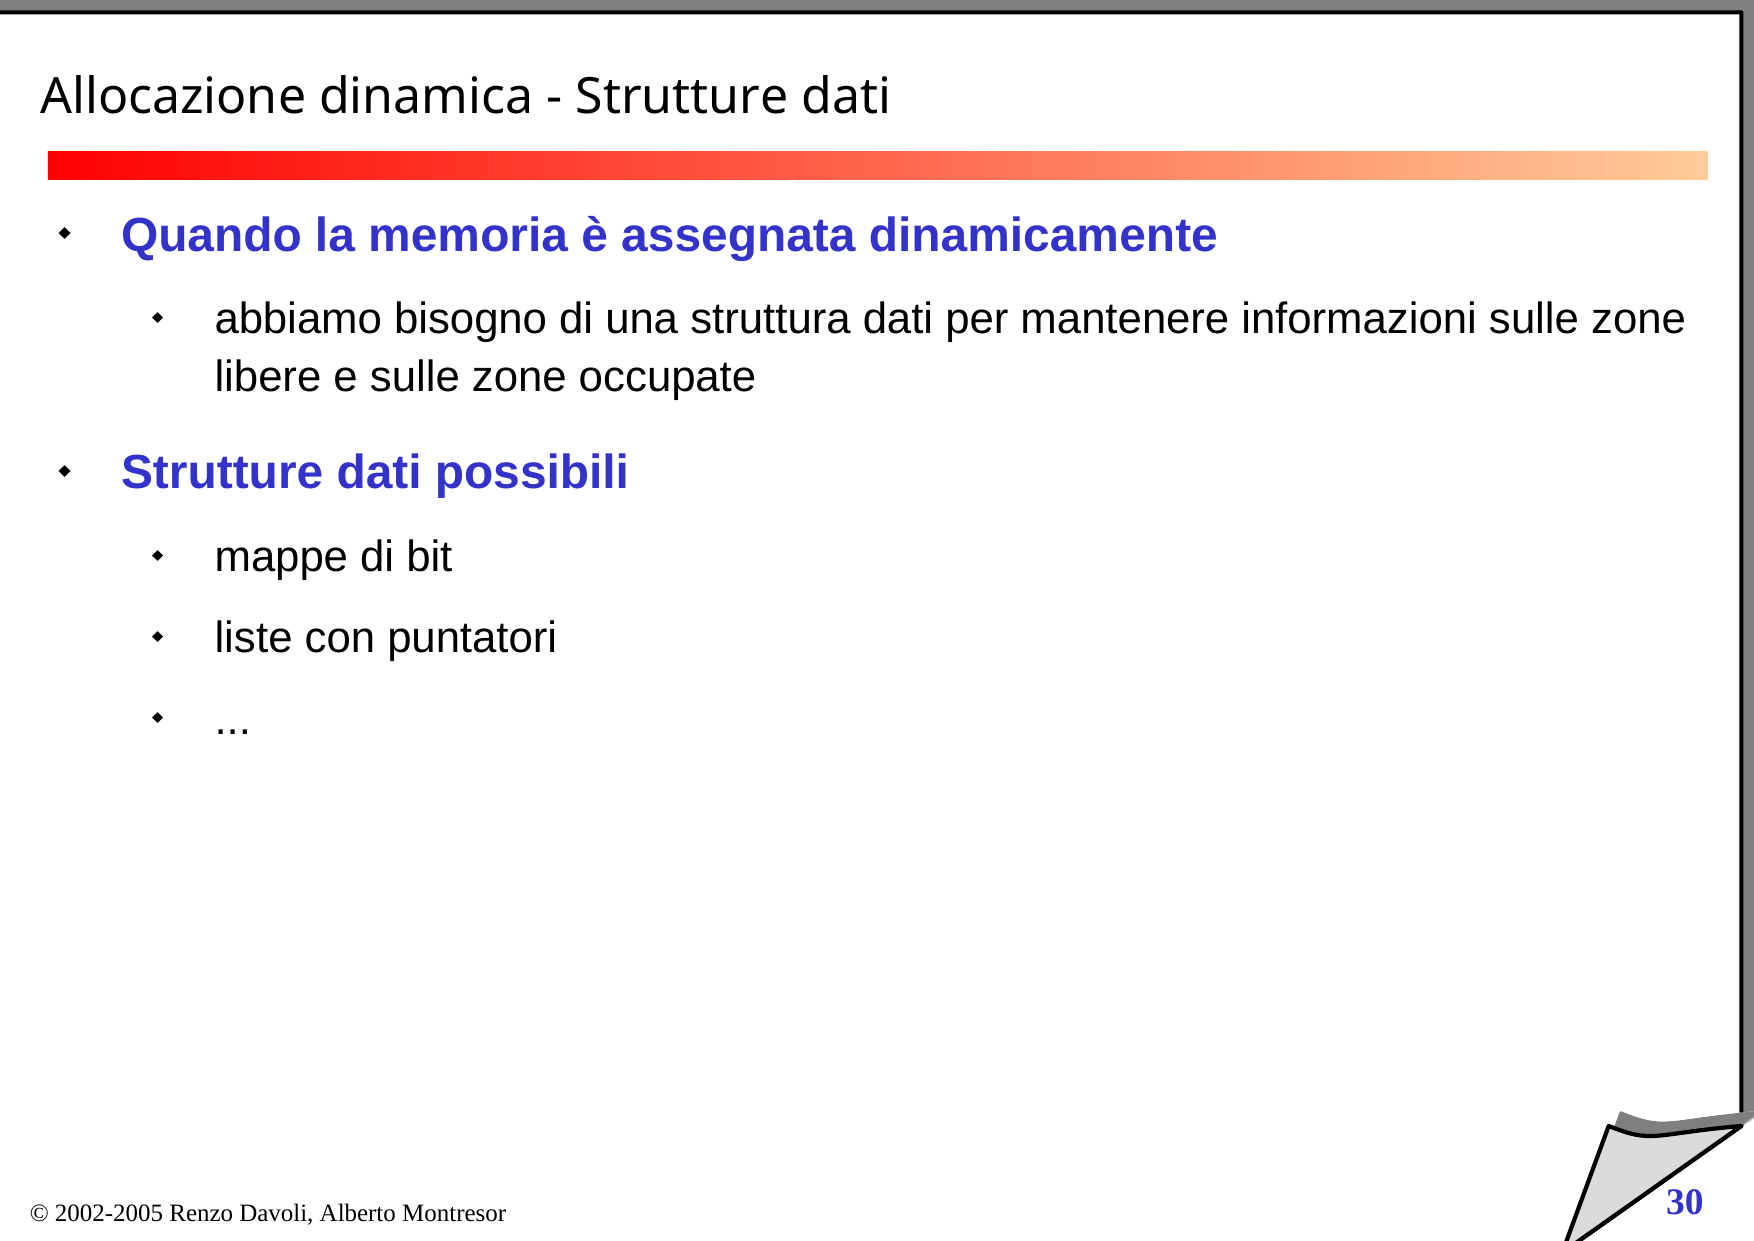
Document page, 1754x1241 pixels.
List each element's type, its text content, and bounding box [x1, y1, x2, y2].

title Allocazione dinamica - Strutture dati [40, 49, 1714, 144]
list Quando la memoria è assegnata dinamicamente abbiamo bisogno di una struttura dati per mantenere informazioni sulle zone libere e sulle zone occupate Strutture dati possibili mappe di bit liste con puntatori ... [58, 206, 1696, 815]
text_box MMU [750, 152, 754, 179]
